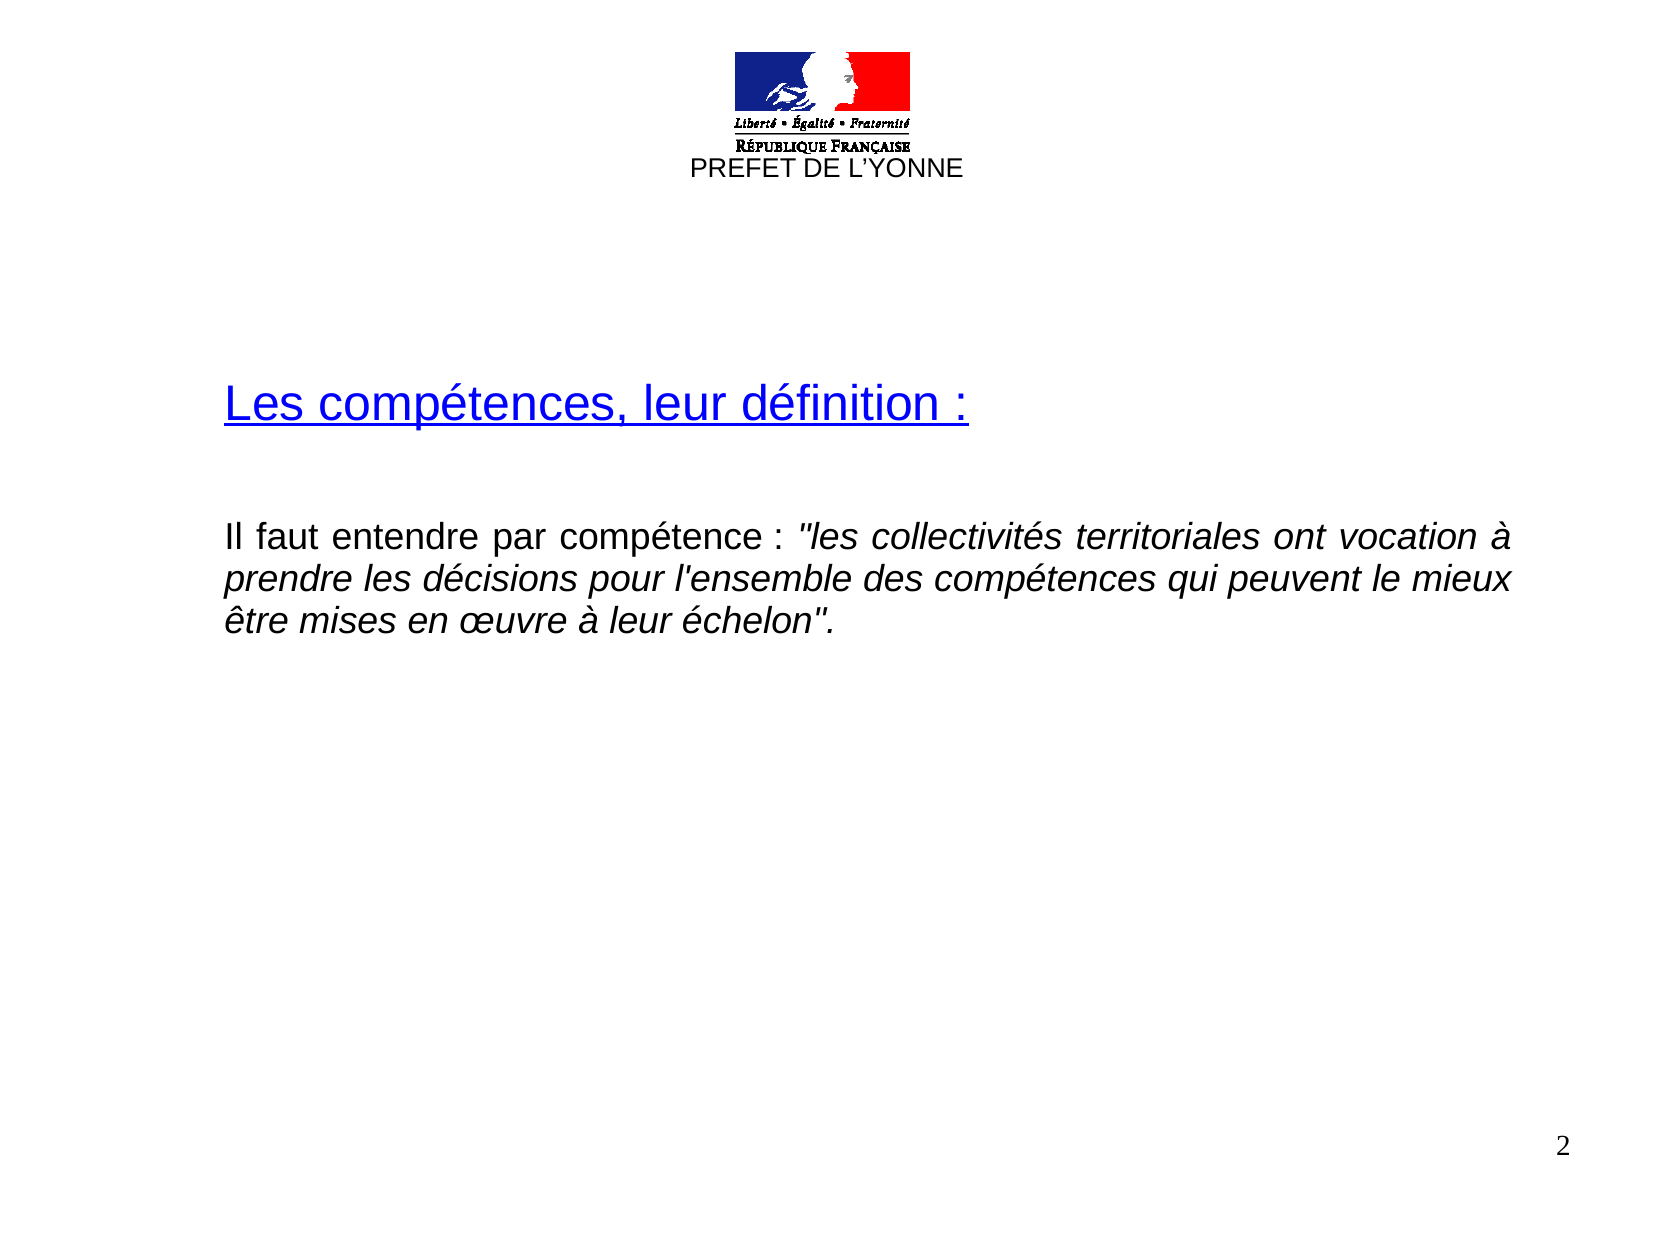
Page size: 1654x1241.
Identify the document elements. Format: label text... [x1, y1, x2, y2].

title PREFET DE L’YONNE [82, 49, 1571, 257]
chart [733, 49, 910, 154]
list Les compétences, leur définition : Il faut entendre par compétence : "les collectivités territoriales ont vocation à prendre les décisions pour l'ensemble des compétences qui peuvent le mieux être mises en œuvre à leur échelon". [82, 290, 1512, 1134]
